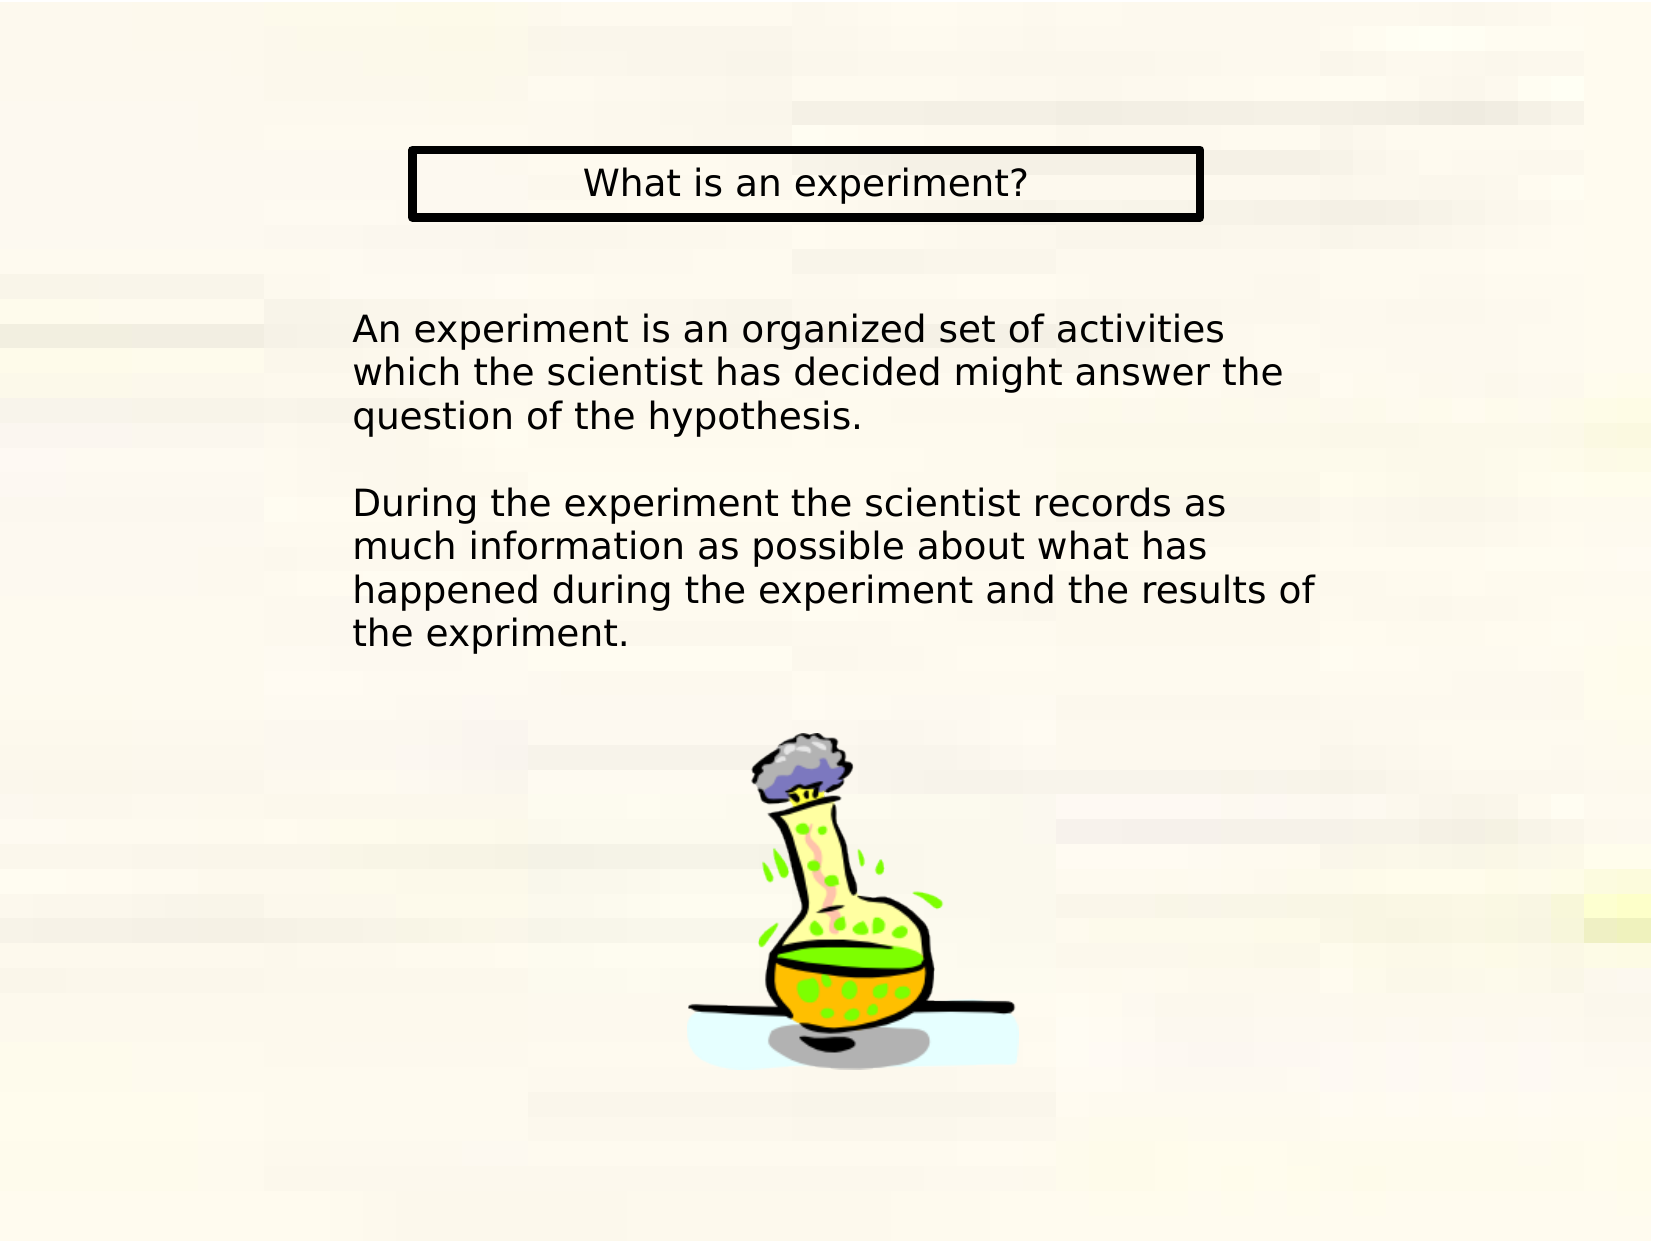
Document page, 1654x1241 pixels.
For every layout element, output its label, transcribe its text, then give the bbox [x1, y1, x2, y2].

text_box What is an experiment? [412, 150, 1201, 218]
text_box An experiment is an organized set of activities which the scientist has decided might answer the question of the hypothesis. During the experiment the scientist records as much information as possible about what has happened during the experiment and the results of the expriment. [337, 300, 1351, 664]
picture [0, 2, 1651, 1241]
